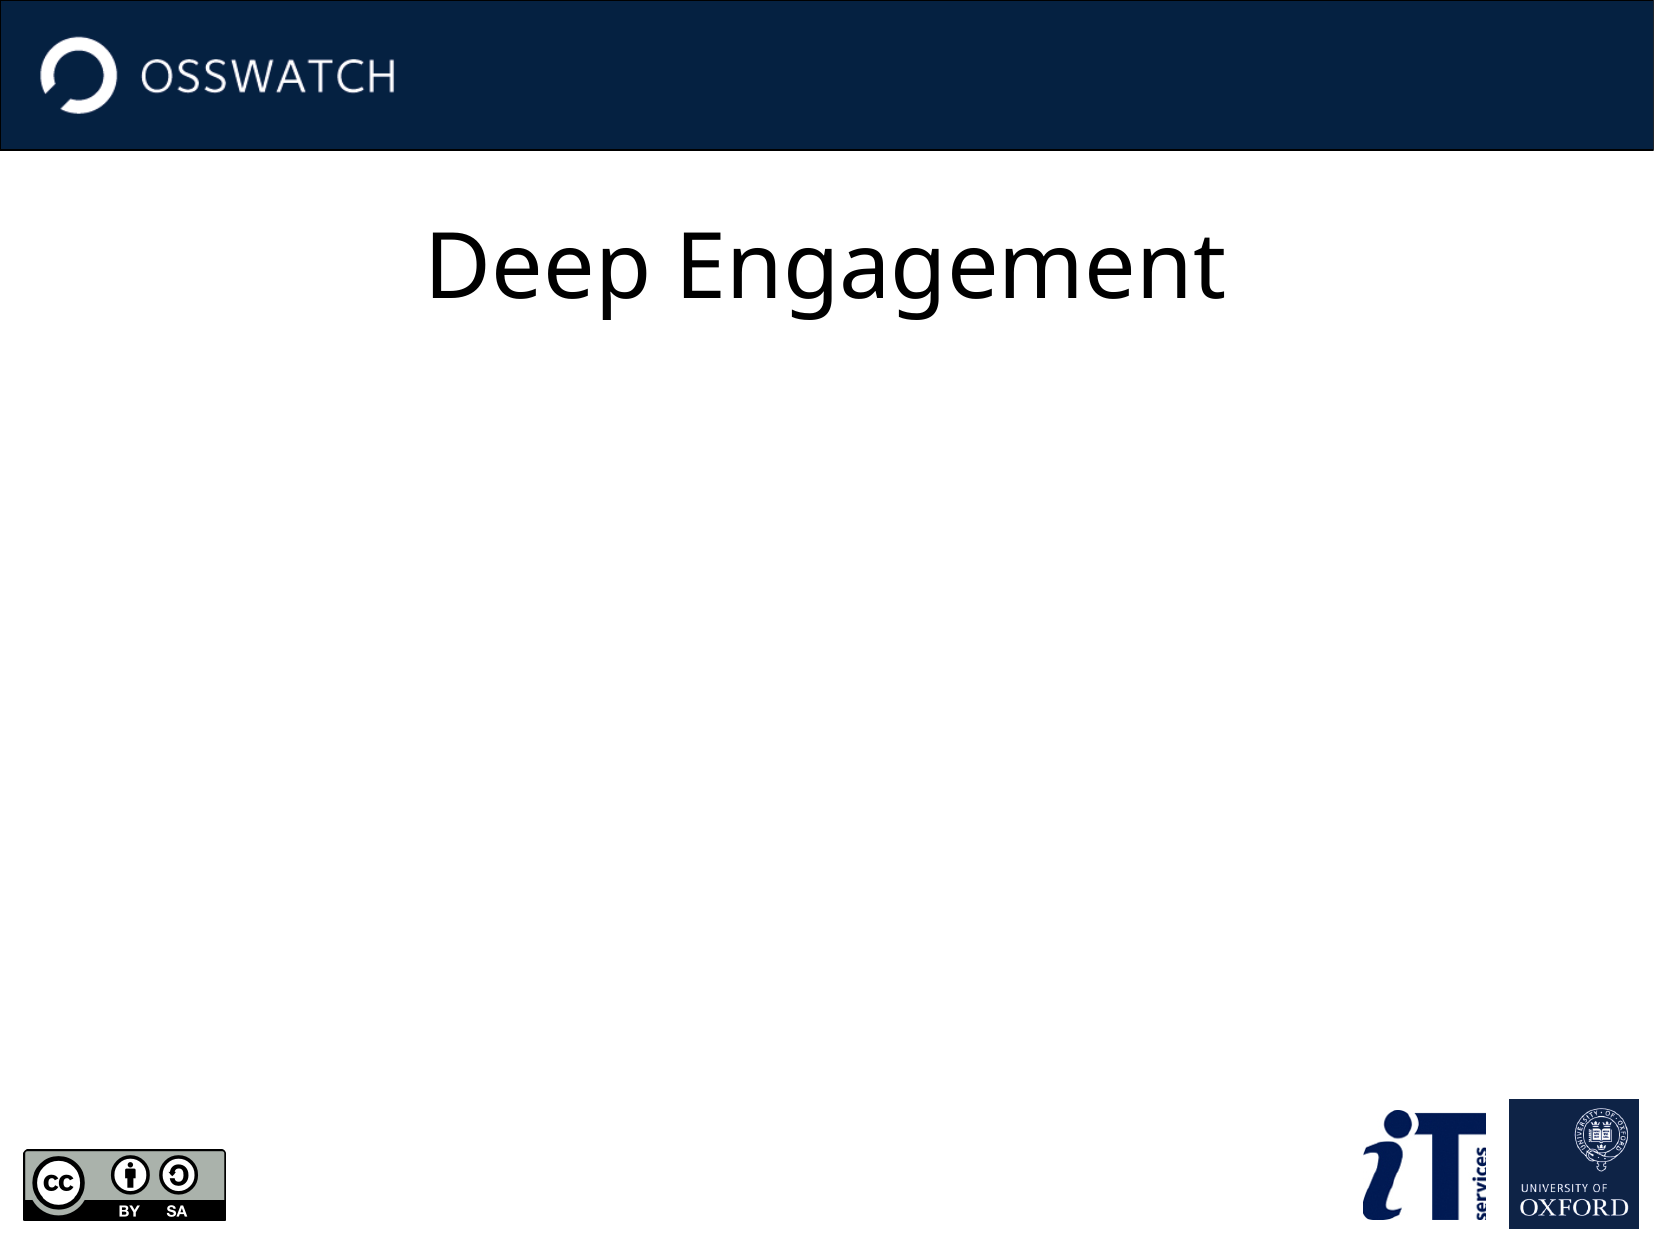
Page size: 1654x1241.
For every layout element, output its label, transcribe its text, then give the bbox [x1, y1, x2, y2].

picture [23, 1149, 226, 1221]
title Deep Engagement [82, 169, 1569, 375]
picture [1363, 1110, 1486, 1220]
picture [12, 12, 426, 141]
picture [1509, 1099, 1639, 1229]
